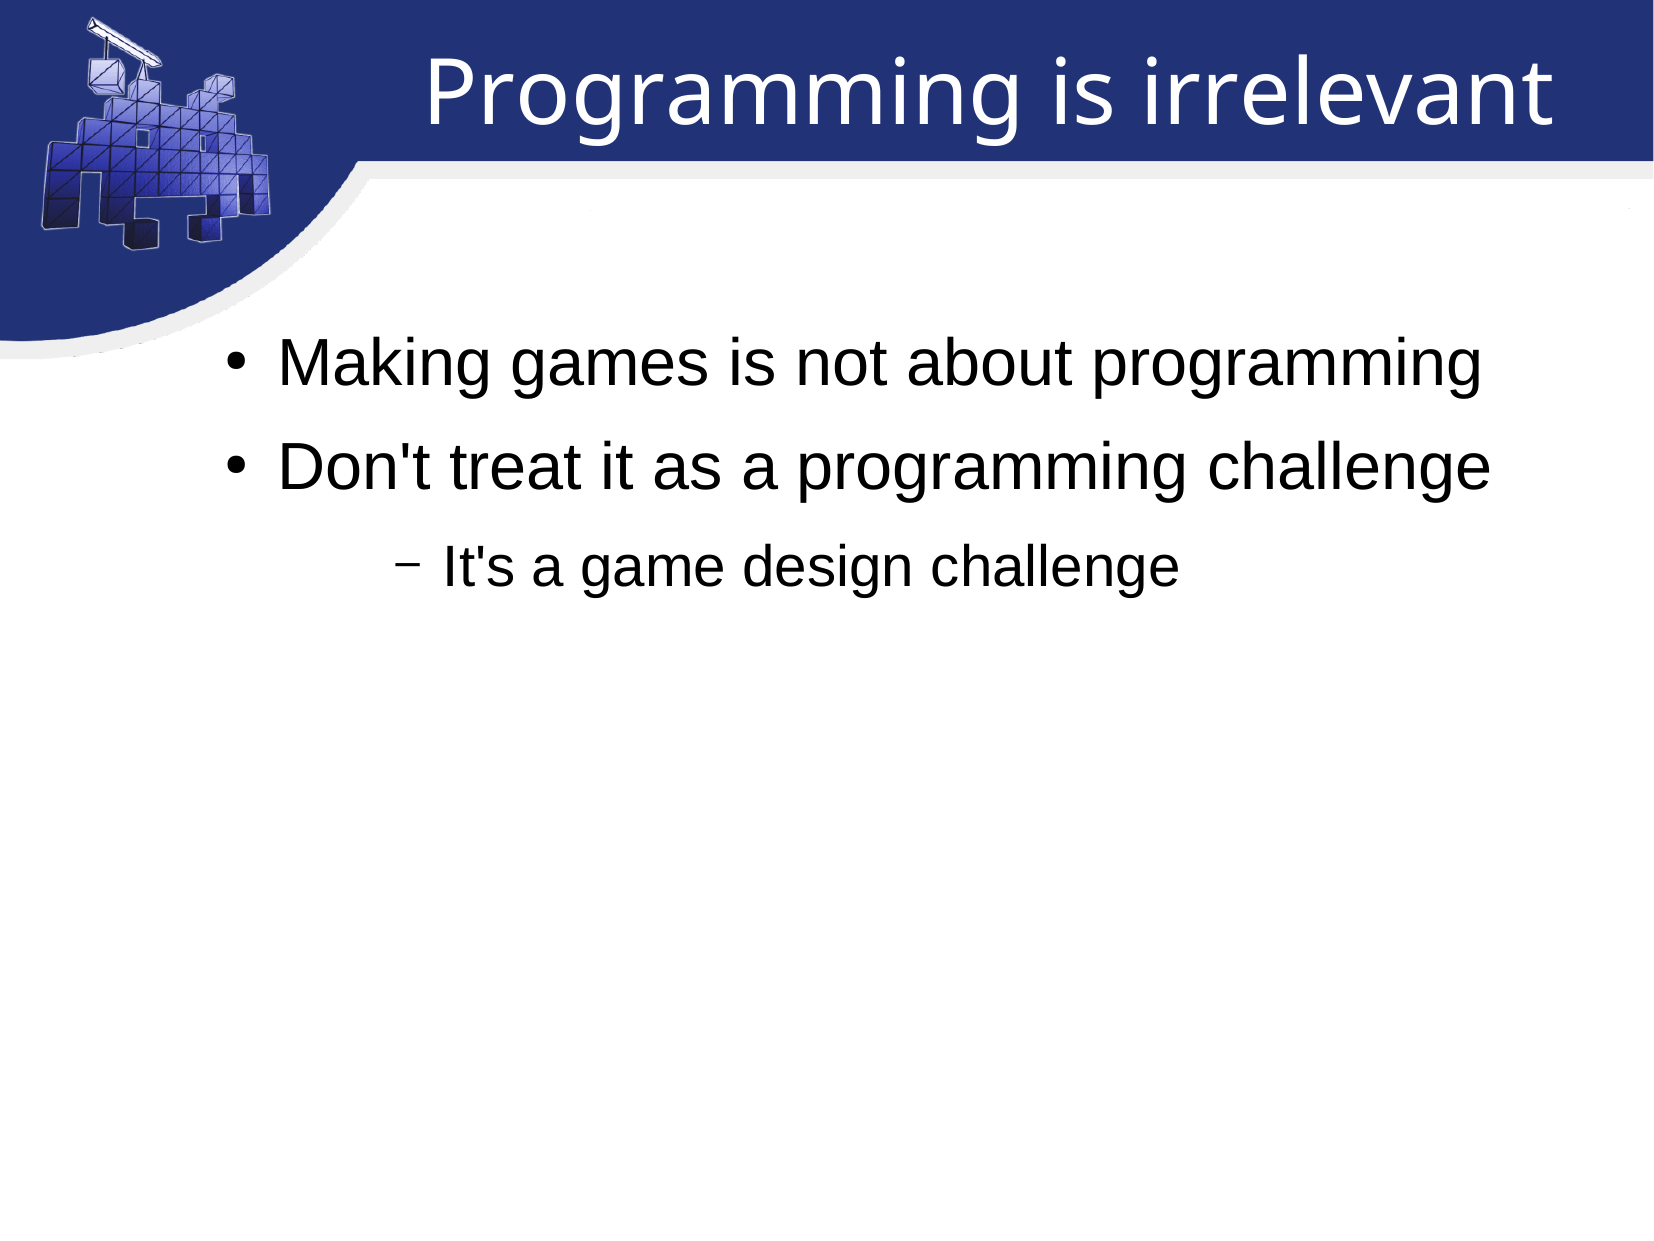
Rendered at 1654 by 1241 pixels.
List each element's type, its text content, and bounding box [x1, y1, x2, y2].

picture [0, 0, 1654, 443]
list Making games is not about programming Don't treat it as a programming challenge It's a game design challenge [206, 324, 1595, 1078]
title Programming is irrelevant [354, 35, 1625, 142]
